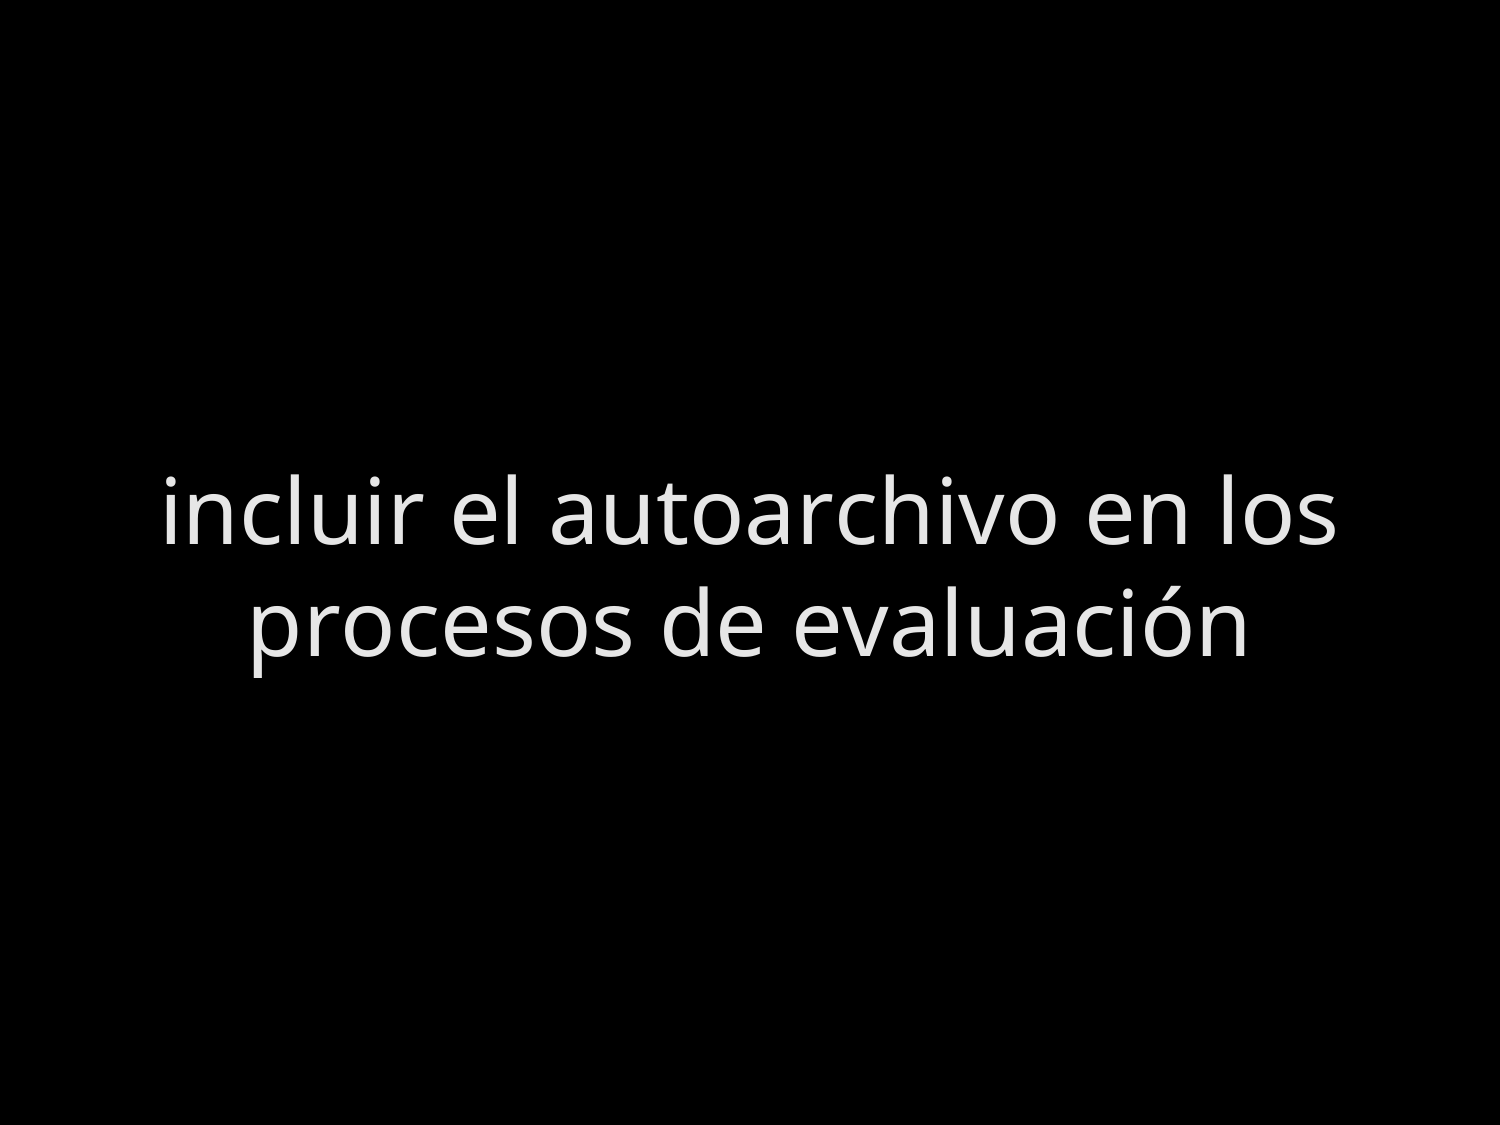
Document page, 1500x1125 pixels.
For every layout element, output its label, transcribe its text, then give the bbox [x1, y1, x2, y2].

subtitle incluir el autoarchivo en los procesos de evaluación [109, 112, 1391, 1013]
